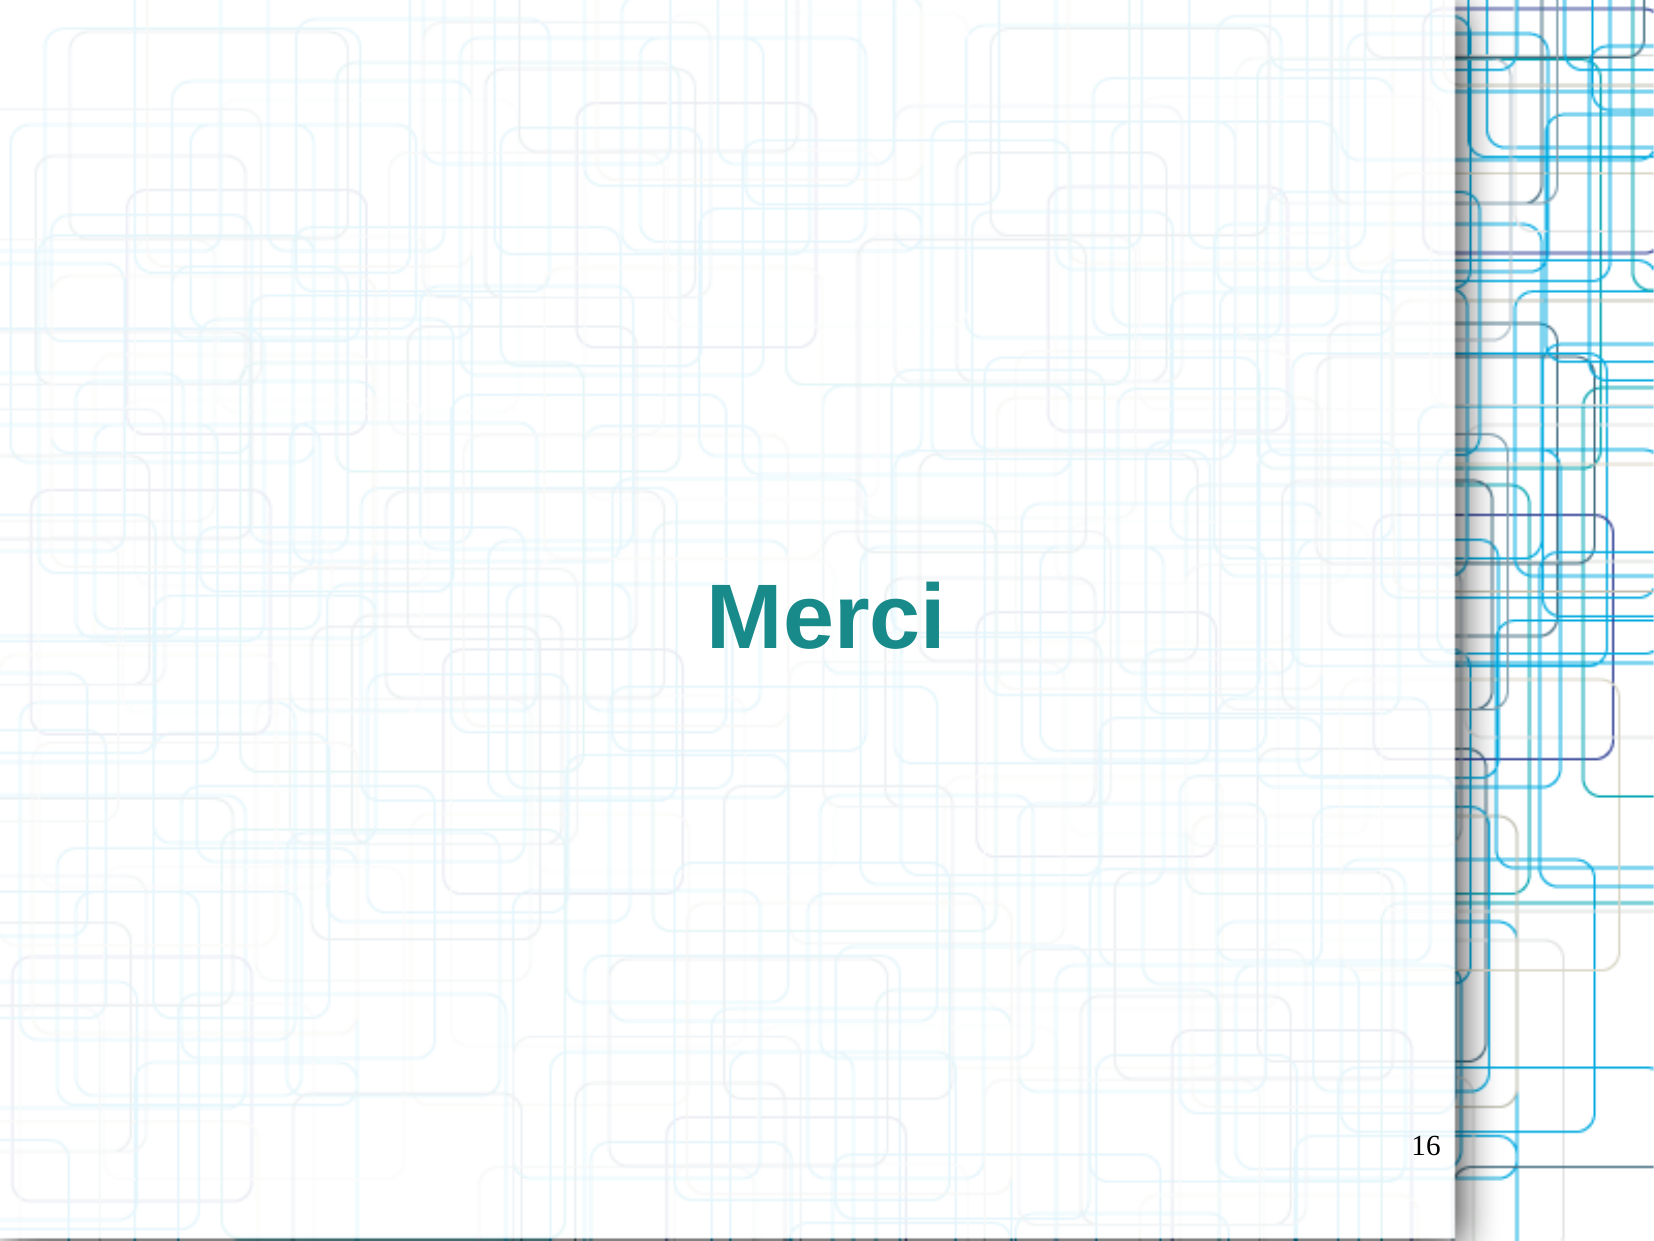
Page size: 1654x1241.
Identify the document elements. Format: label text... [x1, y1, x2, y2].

title Merci [82, 513, 1571, 721]
picture [0, 0, 1654, 1241]
